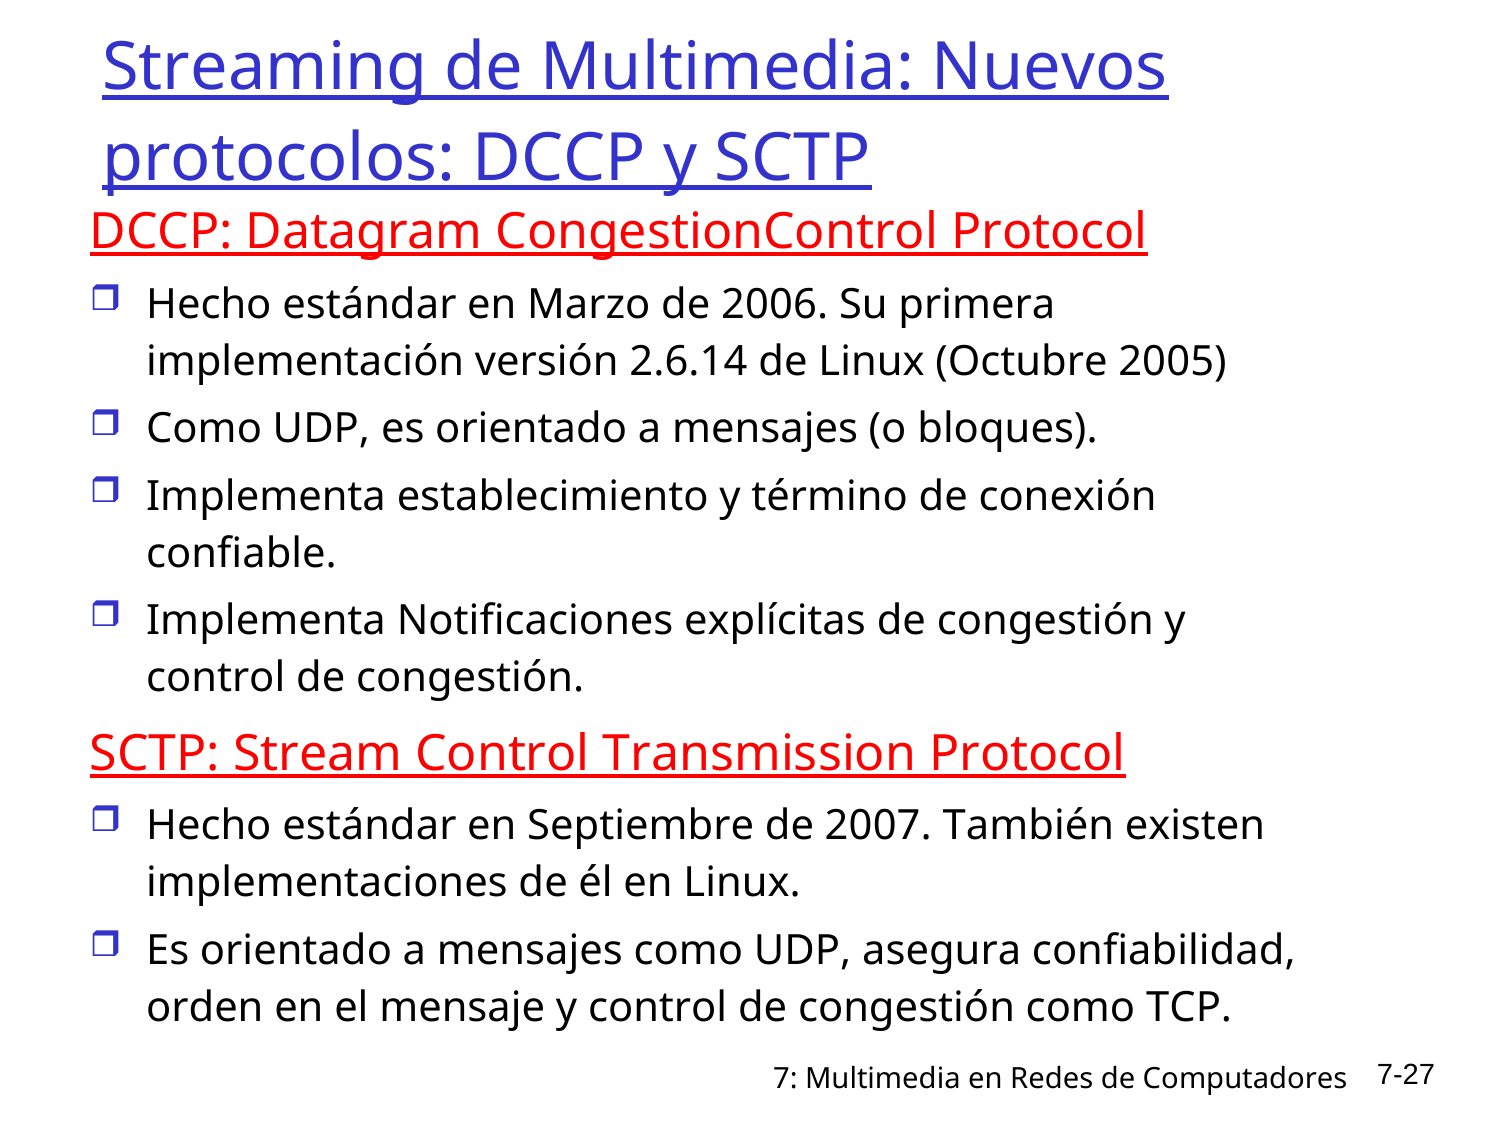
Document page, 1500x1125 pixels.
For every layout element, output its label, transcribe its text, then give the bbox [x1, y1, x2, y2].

title Streaming de Multimedia: Nuevos protocolos: DCCP y SCTP [87, 23, 1363, 195]
list DCCP: Datagram CongestionControl Protocol Hecho estándar en Marzo de 2006. Su primera implementación versión 2.6.14 de Linux (Octubre 2005) Como UDP, es orientado a mensajes (o bloques). Implementa establecimiento y término de conexión confiable. Implementa Notificaciones explícitas de congestión y control de congestión. SCTP: Stream Control Transmission Protocol Hecho estándar en Septiembre de 2007. También existen implementaciones de él en Linux. Es orientado a mensajes como UDP, asegura confiabilidad, orden en el mensaje y control de congestión como TCP. [75, 187, 1351, 977]
